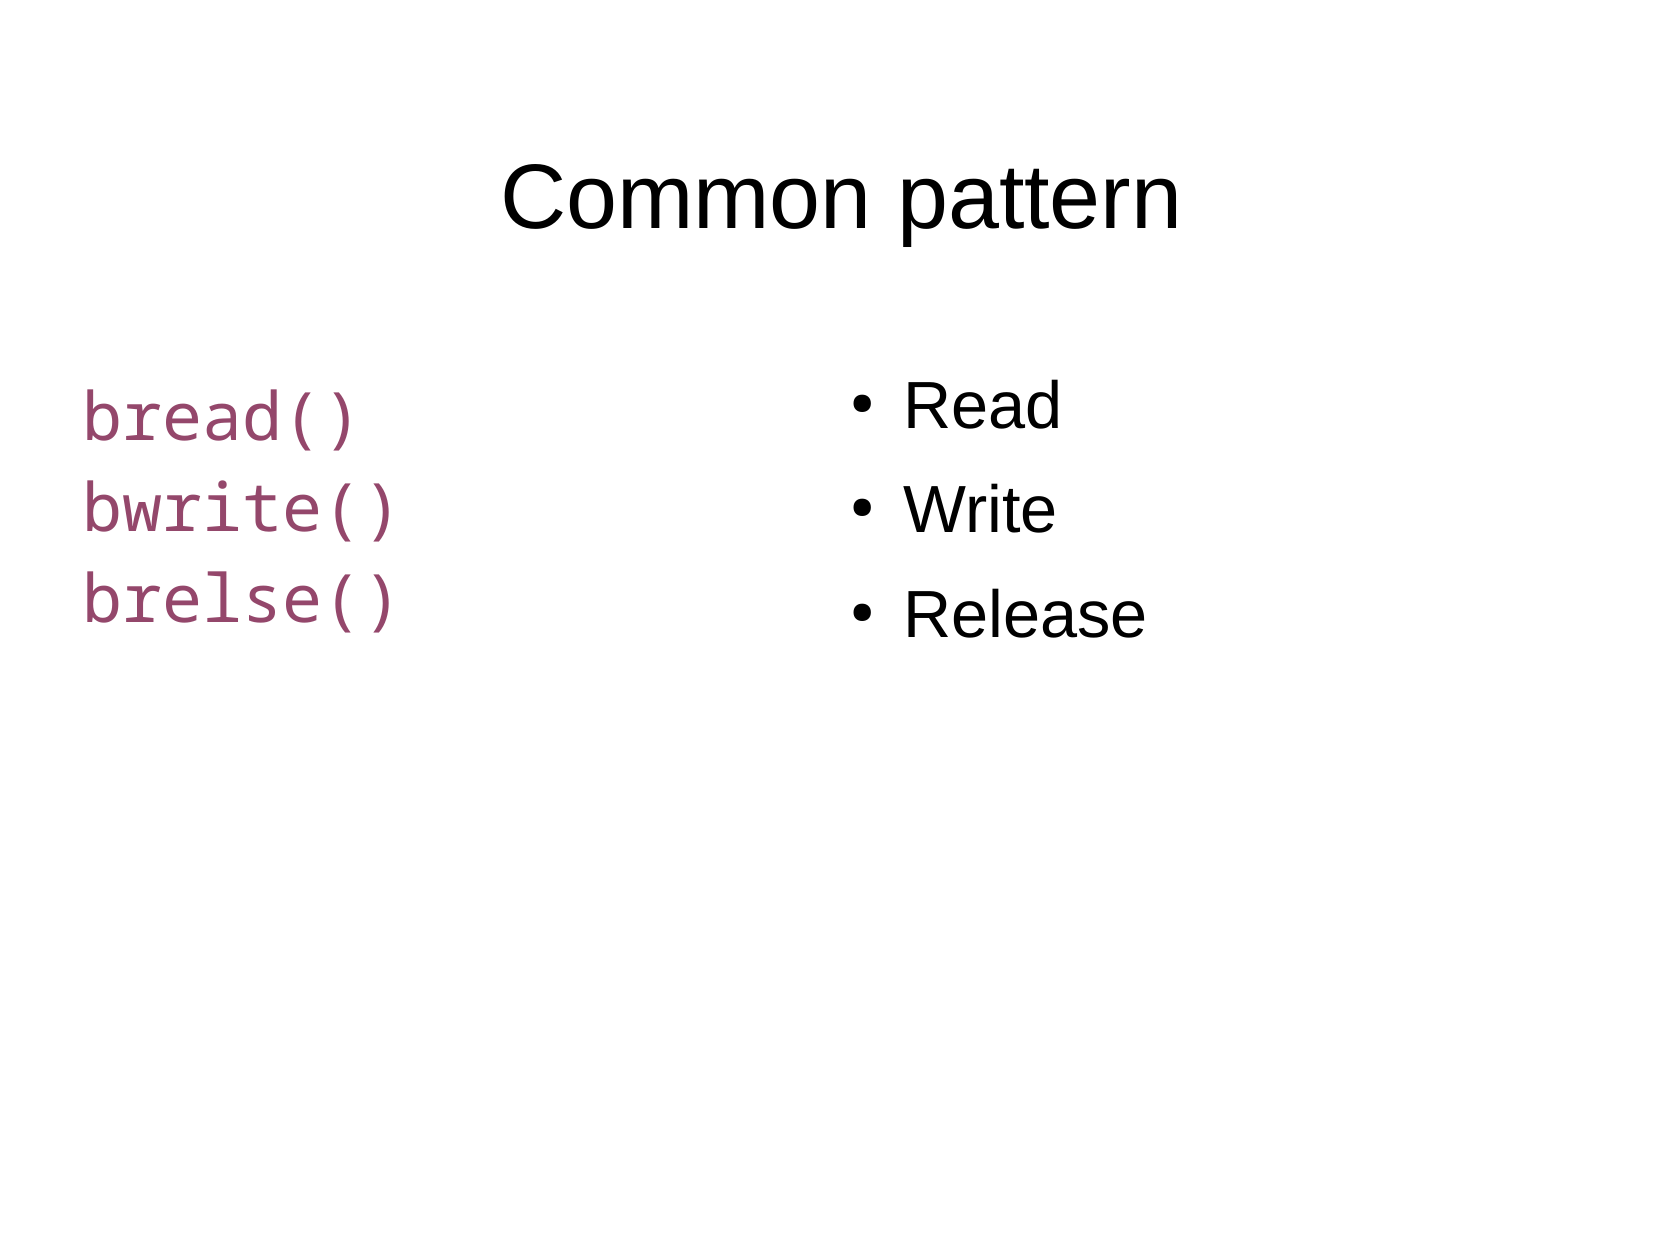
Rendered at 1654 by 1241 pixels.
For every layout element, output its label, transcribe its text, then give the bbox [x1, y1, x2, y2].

list bread() bwrite() brelse() [82, 369, 832, 892]
title Common pattern [75, 92, 1609, 301]
list Read Write Release [832, 368, 1576, 1088]
